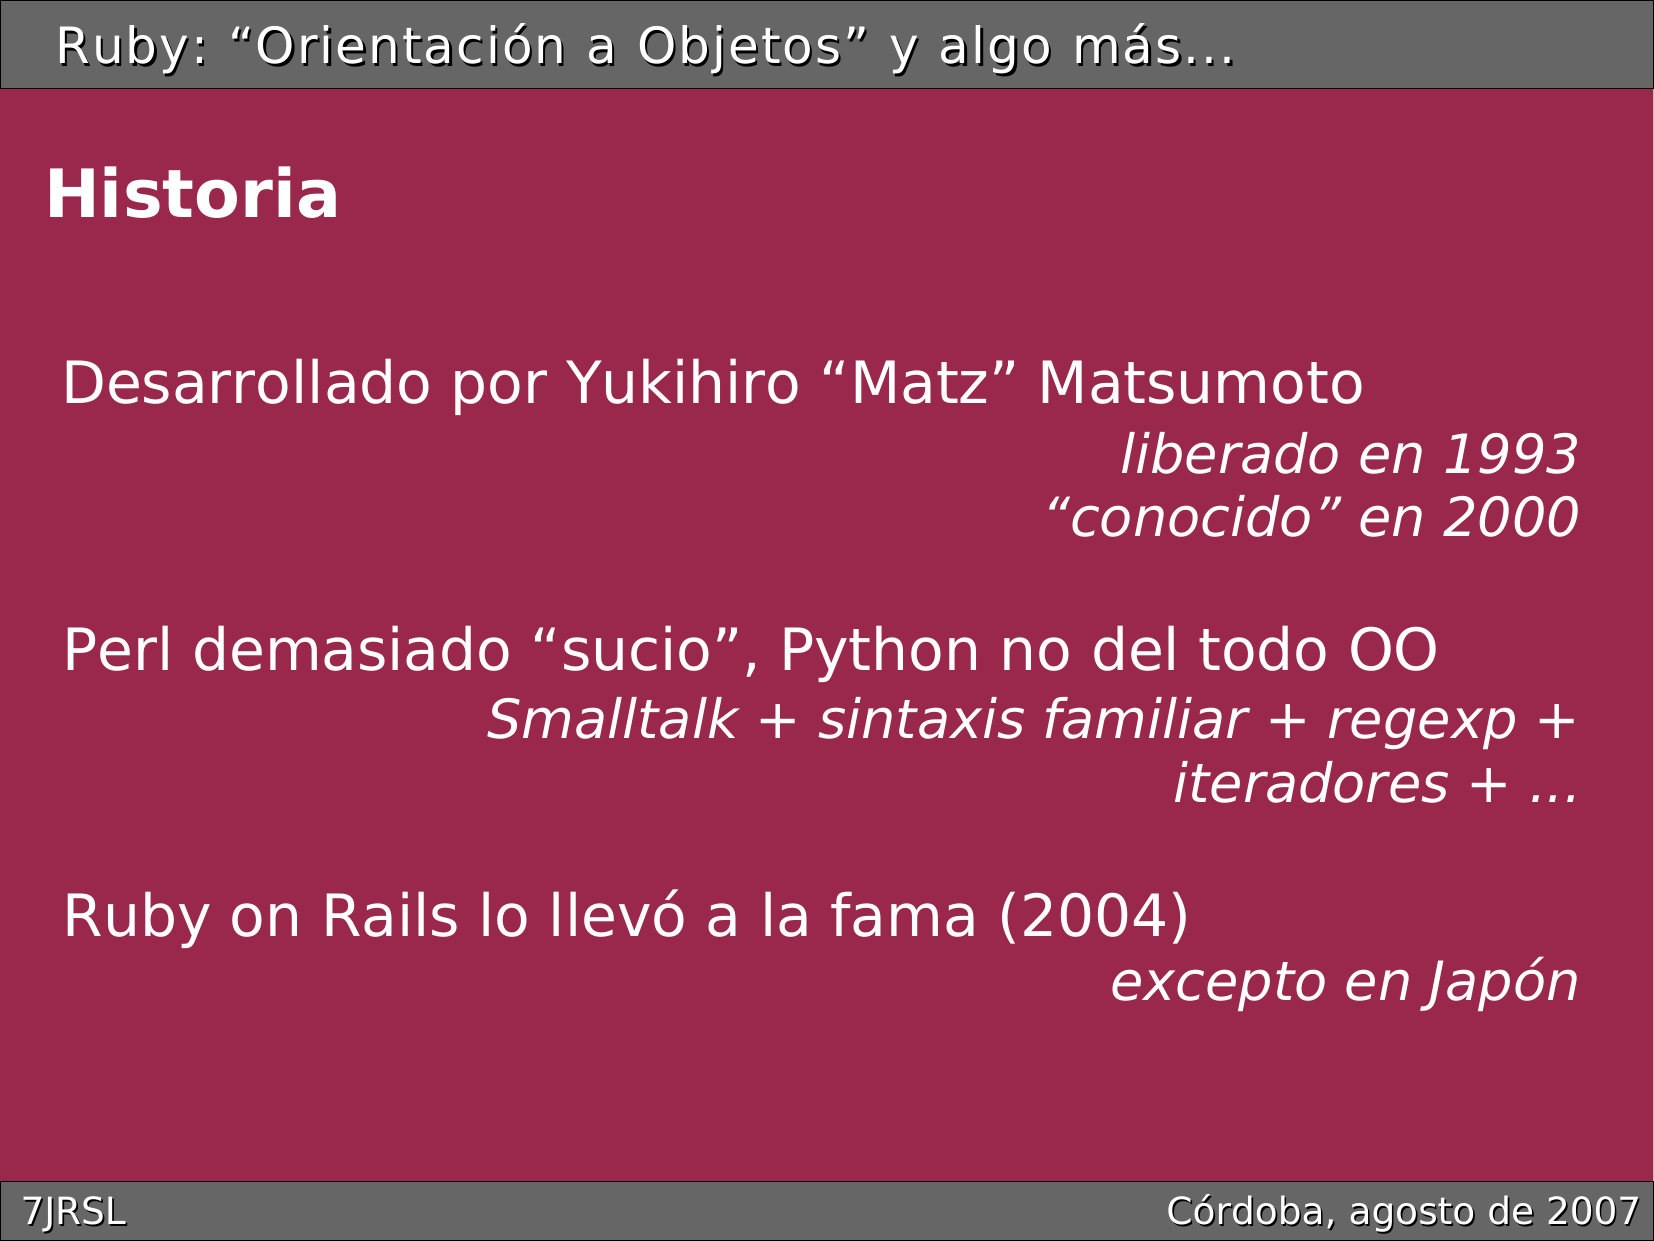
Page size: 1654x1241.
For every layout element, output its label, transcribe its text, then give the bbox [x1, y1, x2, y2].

text_box 7JRSL [5, 1182, 178, 1241]
text_box Ruby: “Orientación a Objetos” y algo más... [40, 9, 1565, 89]
text_box [0, 0, 1654, 89]
text_box [0, 1181, 1654, 1241]
text_box Córdoba, agosto de 2007 [1151, 1182, 1654, 1241]
text_box Historia [29, 147, 1625, 241]
text_box Desarrollado por Yukihiro “Matz” Matsumoto liberado en 1993 “conocido” en 2000 Perl demasiado “sucio”, Python no del todo OO Smalltalk + sintaxis familiar + regexp + iteradores + ... Ruby on Rails lo llevó a la fama (2004) excepto en Japón [29, 324, 1625, 1093]
